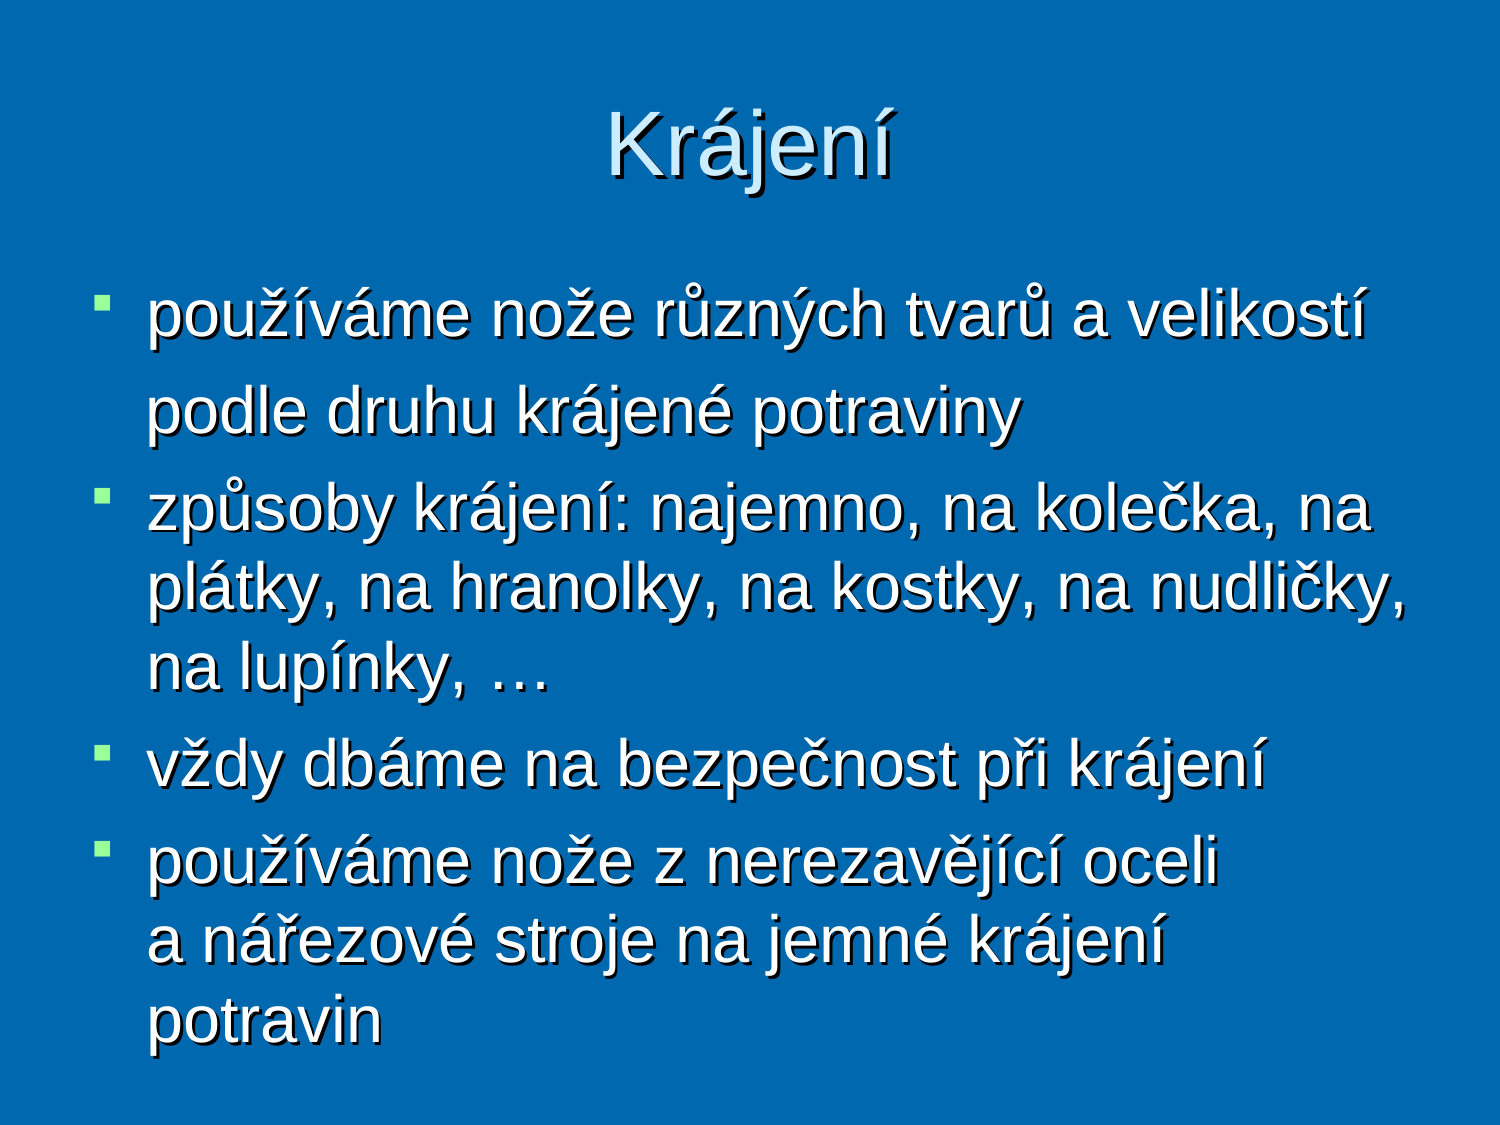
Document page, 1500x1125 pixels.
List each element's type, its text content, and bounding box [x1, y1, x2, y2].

list používáme nože různých tvarů a velikostí podle druhu krájené potraviny způsoby krájení: najemno, na kolečka, na plátky, na hranolky, na kostky, na nudličky, na lupínky, … vždy dbáme na bezpečnost při krájení používáme nože z nerezavějící oceli a nářezové stroje na jemné krájení potravin [75, 262, 1426, 1064]
title Krájení [75, 45, 1426, 233]
